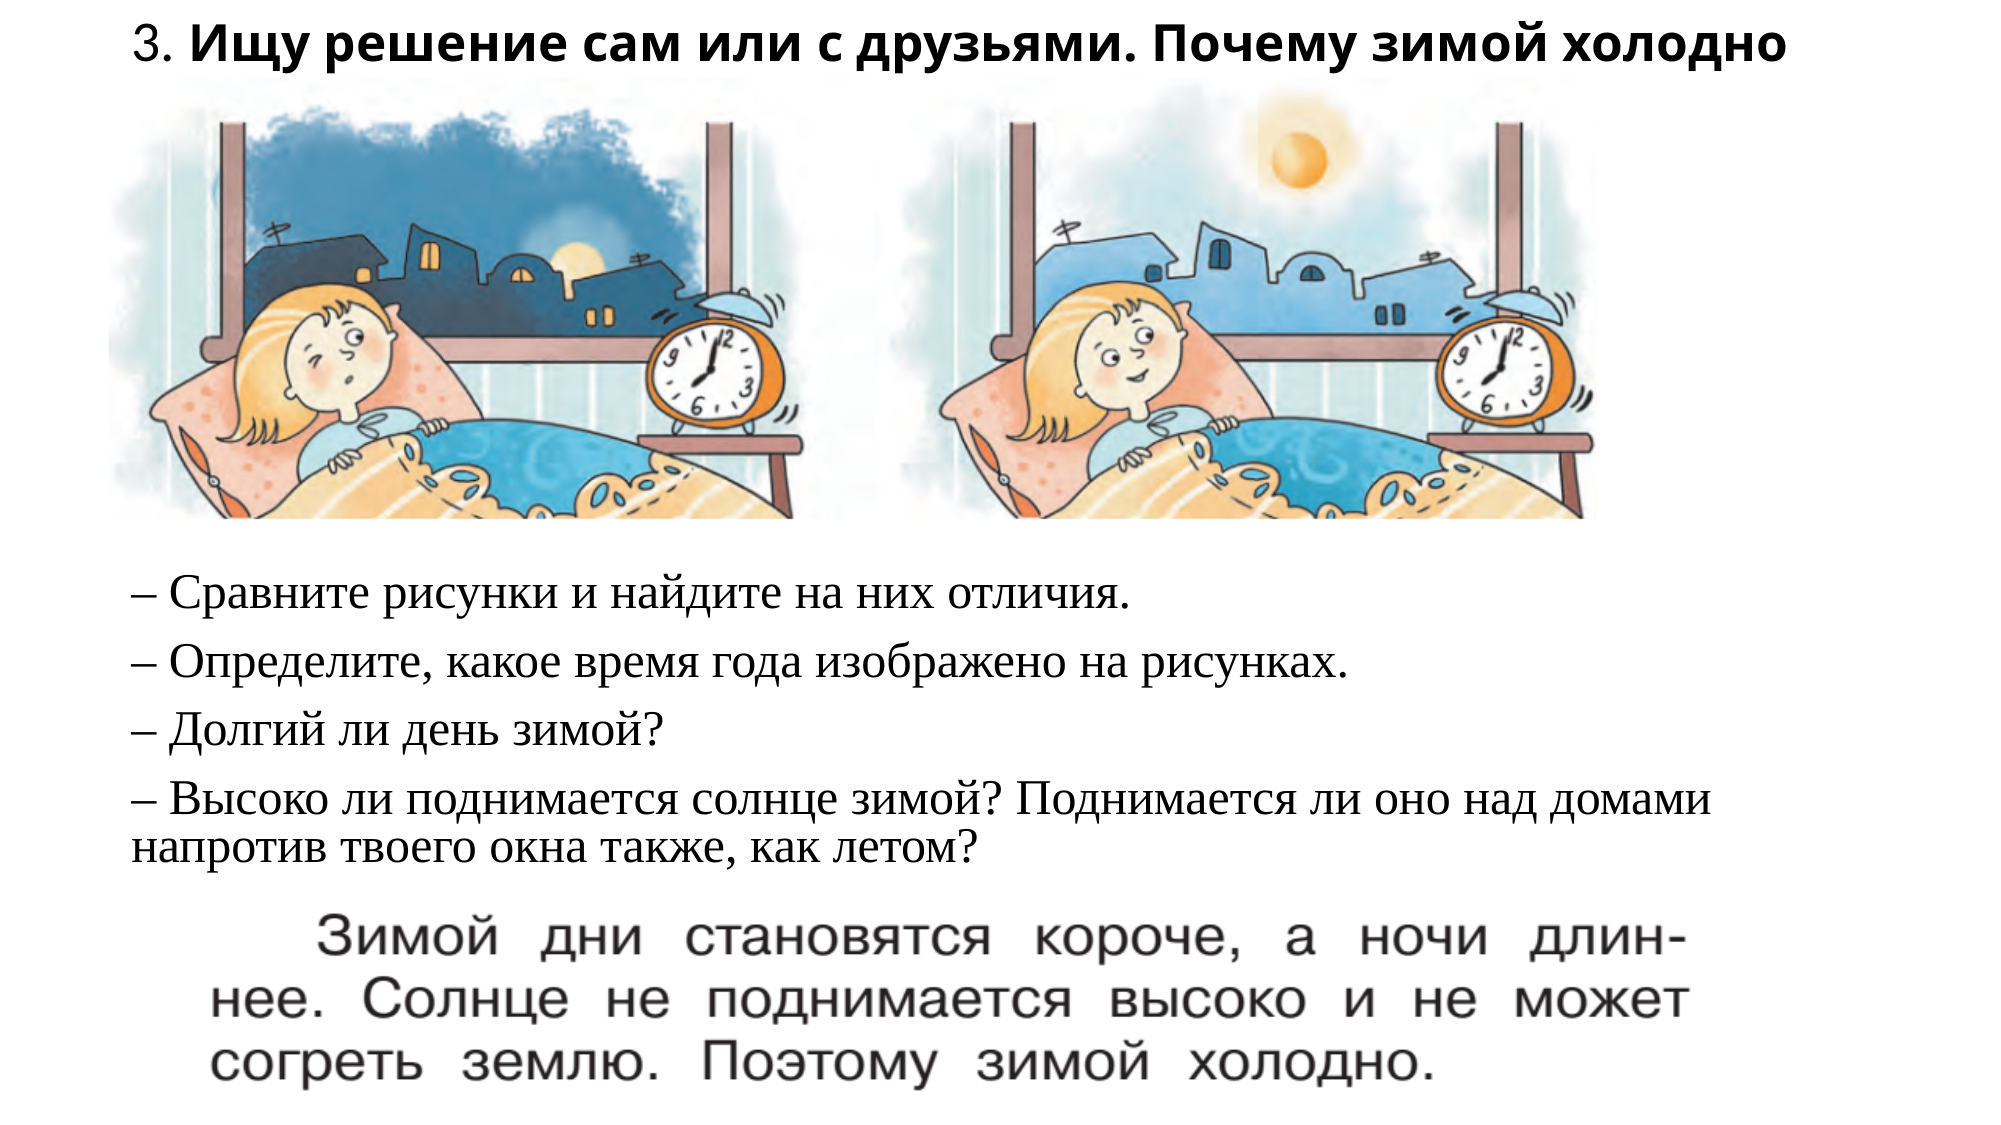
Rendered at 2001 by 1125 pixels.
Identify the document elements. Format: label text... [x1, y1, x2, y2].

picture [98, 76, 1665, 563]
picture [194, 892, 1719, 1125]
list – Сравните рисунки и найдите на них отличия. – Определите, какое время года изображено на рисунках. – Долгий ли день зимой? – Высоко ли поднимается солнце зимой? Поднимается ли оно над домами напротив твоего окна также, как летом? [116, 562, 1884, 905]
title 3. Ищу решение сам или с друзьями. Почему зимой холодно [116, 0, 1842, 87]
